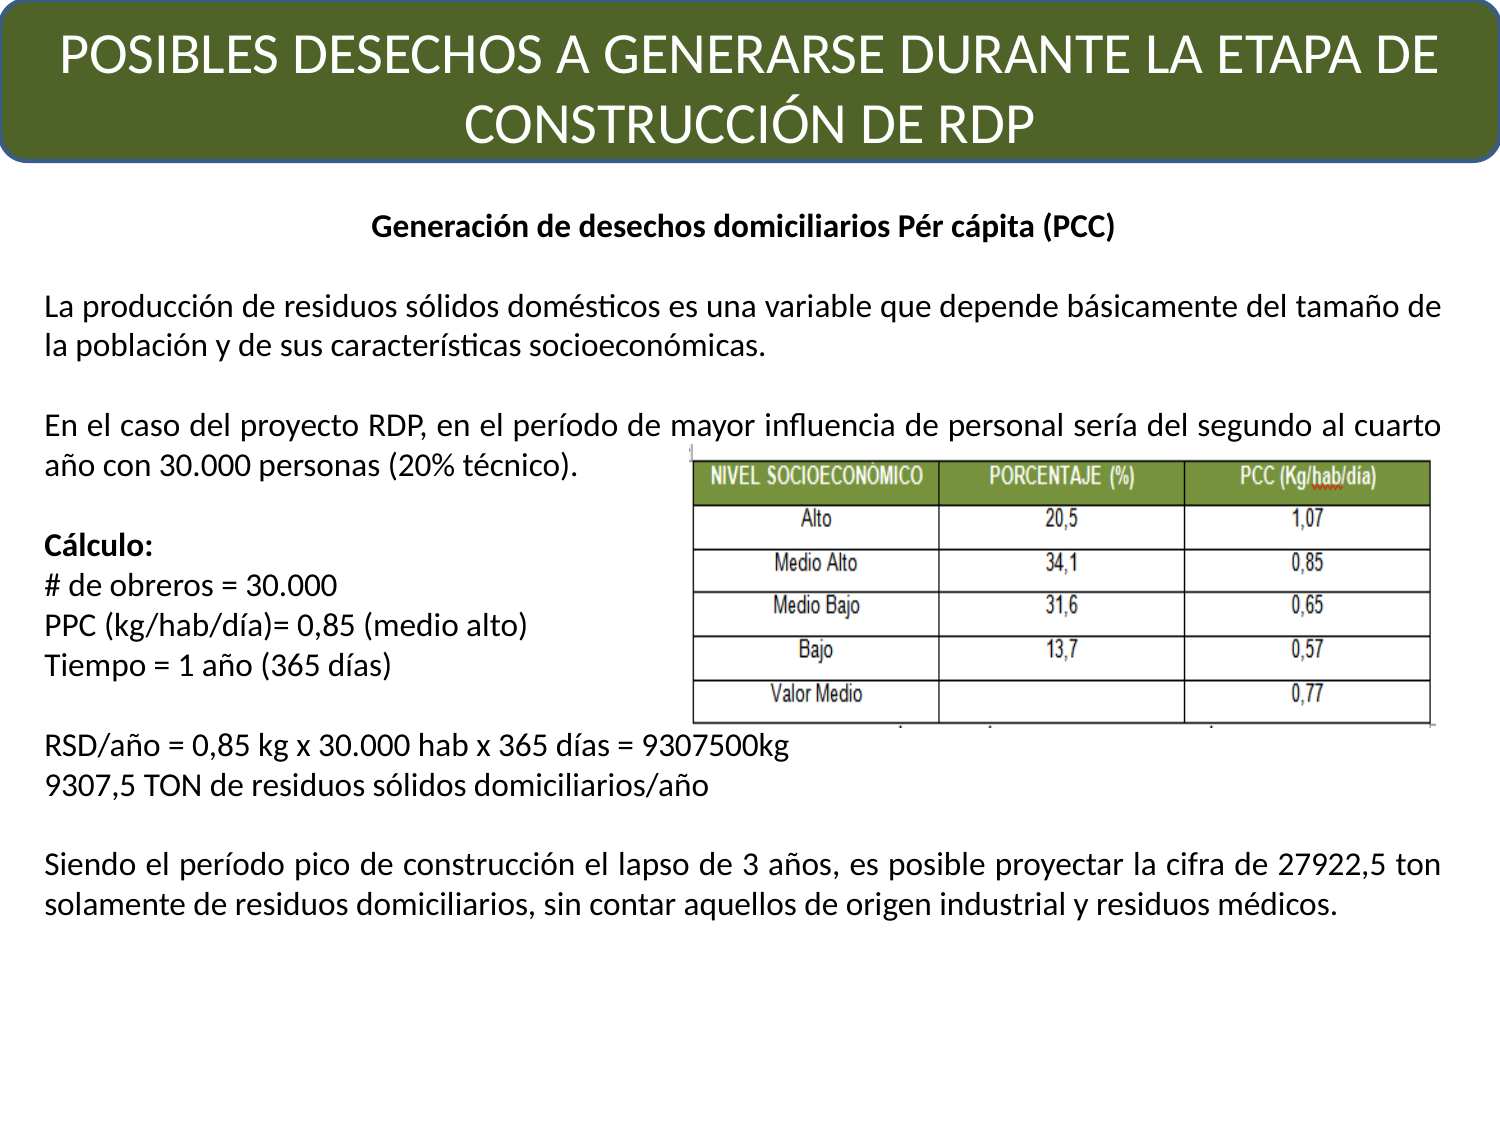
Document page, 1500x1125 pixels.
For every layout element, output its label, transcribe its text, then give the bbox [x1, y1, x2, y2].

text_box Generación de desechos domiciliarios Pér cápita (PCC) La producción de residuos sólidos domésticos es una variable que depende básicamente del tamaño de la población y de sus características socioeconómicas. En el caso del proyecto RDP, en el período de mayor influencia de personal sería del segundo al cuarto año con 30.000 personas (20% técnico). Cálculo: # de obreros = 30.000 PPC (kg/hab/día)= 0,85 (medio alto) Tiempo = 1 año (365 días) RSD/año = 0,85 kg x 30.000 hab x 365 días = 9307500kg 9307,5 TON de residuos sólidos domiciliarios/año Siendo el período pico de construcción el lapso de 3 años, es posible proyectar la cifra de 27922,5 ton solamente de residuos domiciliarios, sin contar aquellos de origen industrial y residuos médicos. [29, 196, 1459, 1035]
picture [689, 444, 1436, 728]
text_box POSIBLES DESECHOS A GENERARSE DURANTE LA ETAPA DE CONSTRUCCIÓN DE RDP [0, 0, 1500, 161]
